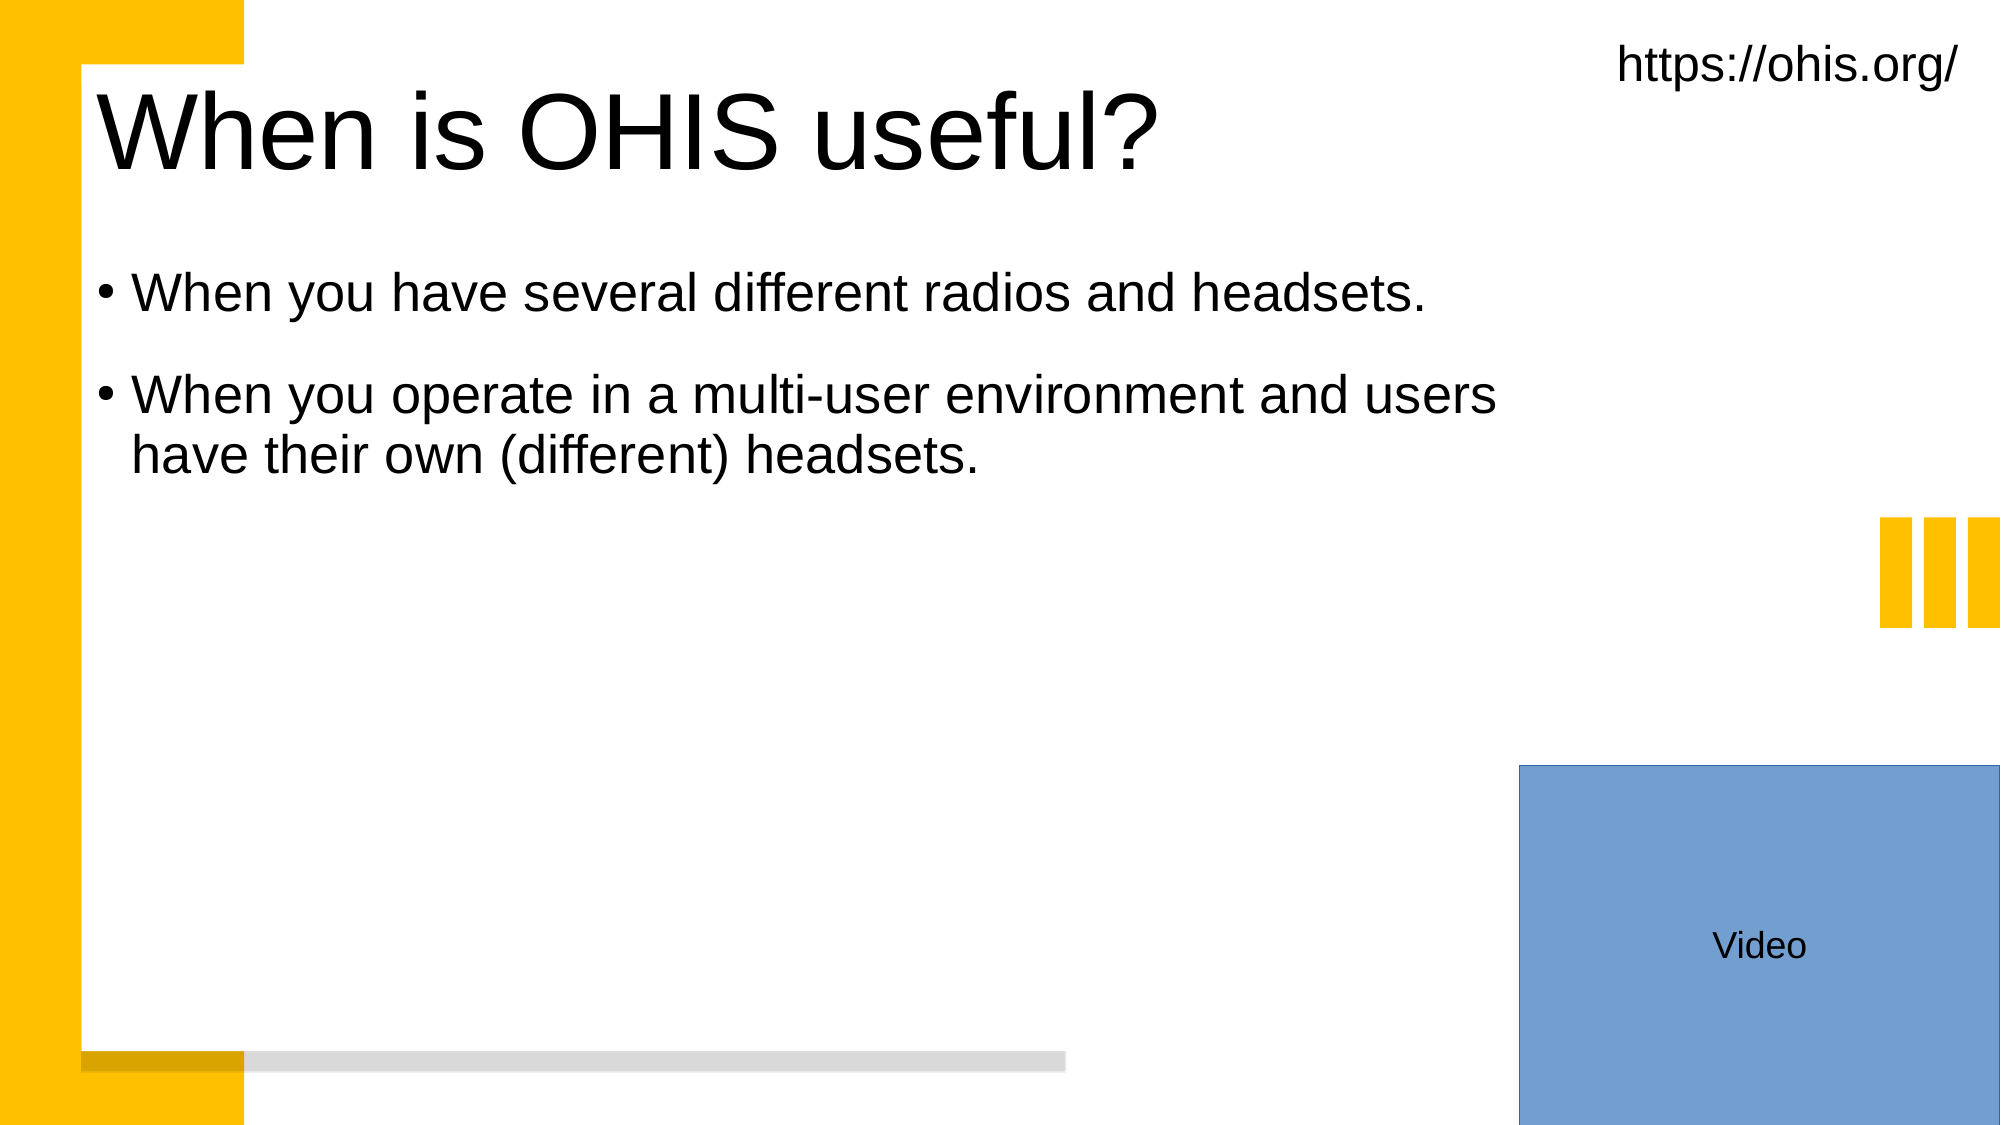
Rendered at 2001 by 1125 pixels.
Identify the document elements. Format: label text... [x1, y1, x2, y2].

text_box When you have several different radios and headsets. When you operate in a multi-user environment and users have their own (different) headsets. [81, 254, 1516, 1041]
text_box https://ohis.org/ [1590, 29, 1974, 105]
text_box Video [1519, 765, 2000, 1125]
text_box When is OHIS useful? [81, 64, 1921, 201]
text_box [0, 0, 2000, 1125]
